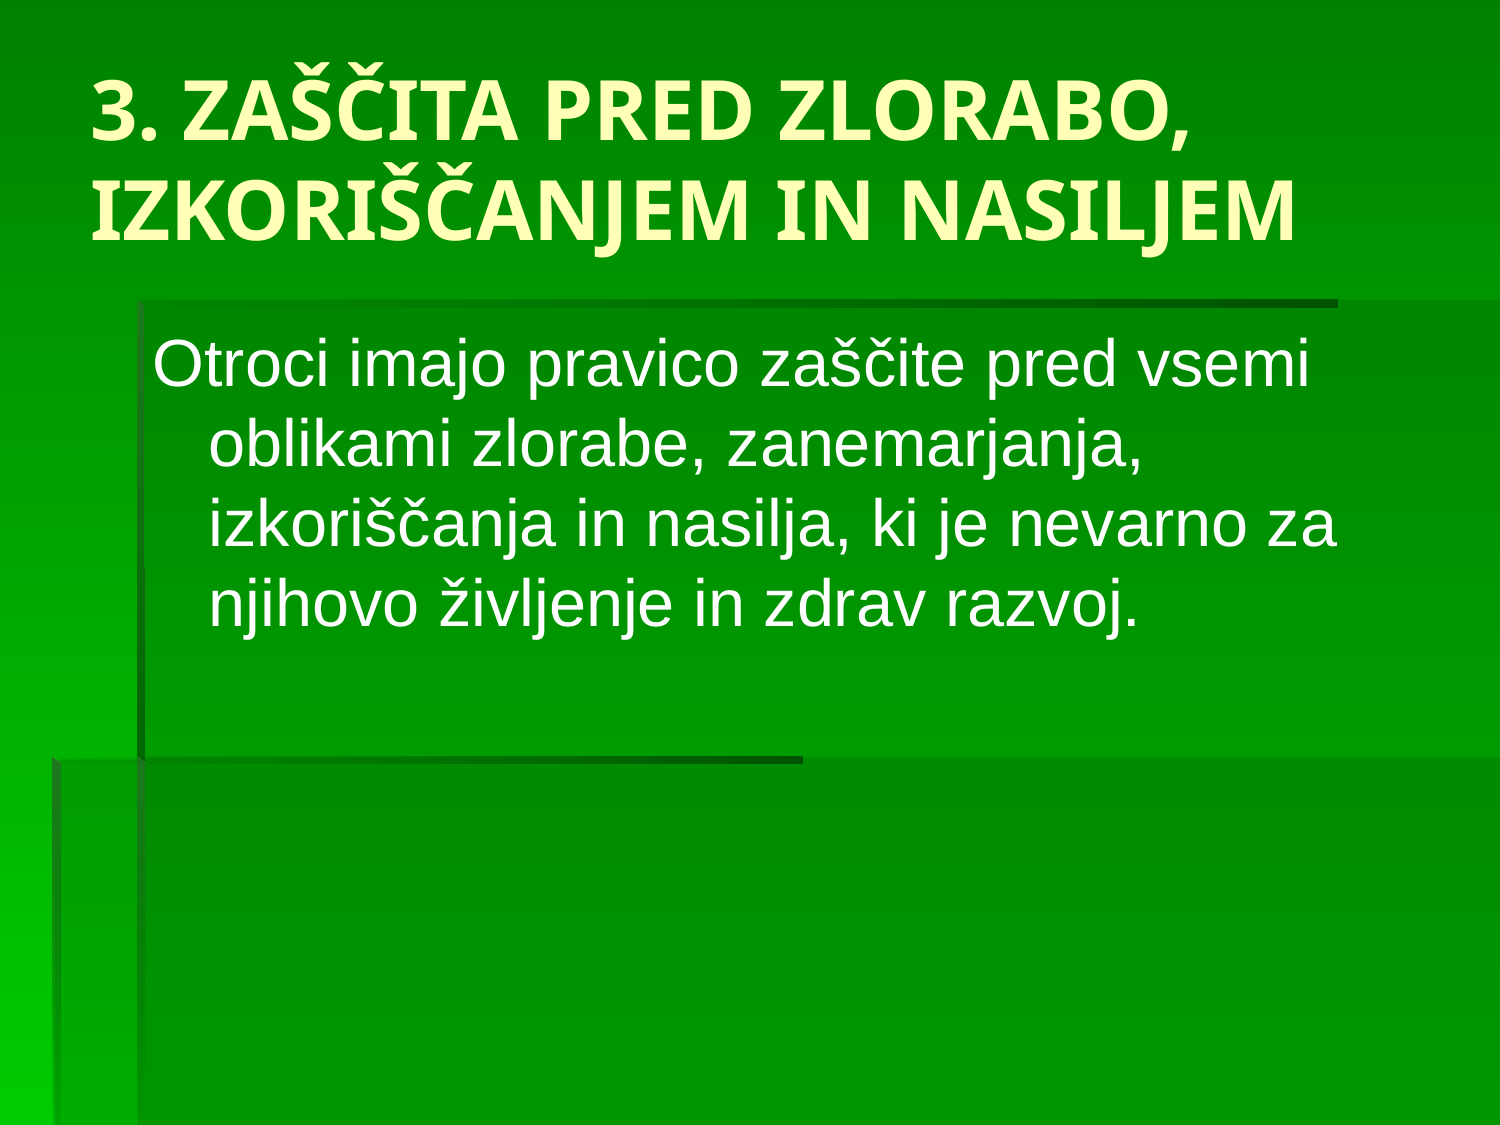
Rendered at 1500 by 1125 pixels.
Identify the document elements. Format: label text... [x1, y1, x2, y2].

list Otroci imajo pravico zaščite pred vsemi oblikami zlorabe, zanemarjanja, izkoriščanja in nasilja, ki je nevarno za njihovo življenje in zdrav razvoj. [137, 312, 1451, 1000]
title 3. ZAŠČITA PRED ZLORABO, IZKORIŠČANJEM IN NASILJEM [75, 40, 1451, 275]
